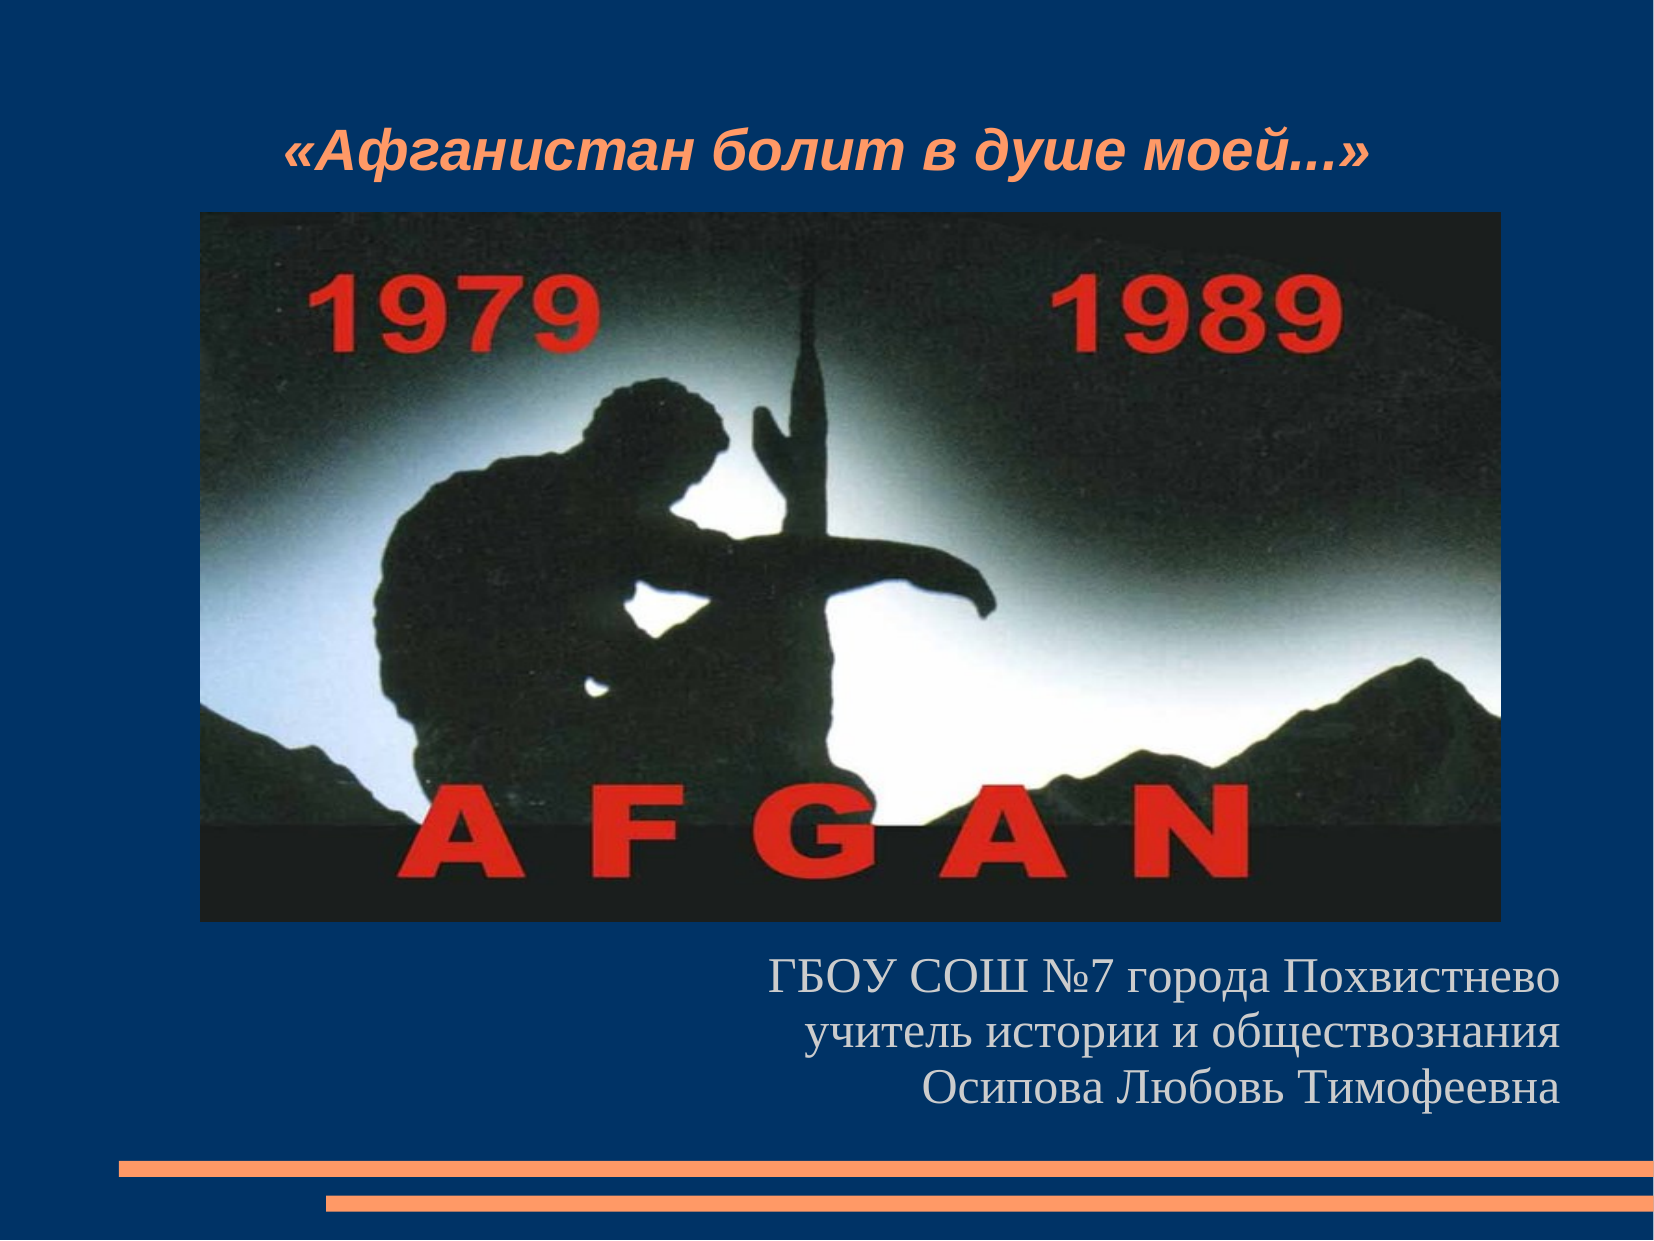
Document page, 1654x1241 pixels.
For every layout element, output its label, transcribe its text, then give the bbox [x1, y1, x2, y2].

picture [200, 212, 1501, 922]
title «Афганистан болит в душе моей...» [121, 46, 1534, 254]
subtitle ГБОУ СОШ №7 города Похвистнево учитель истории и обществознания Осипова Любовь Тимофеевна [121, 322, 1561, 1132]
